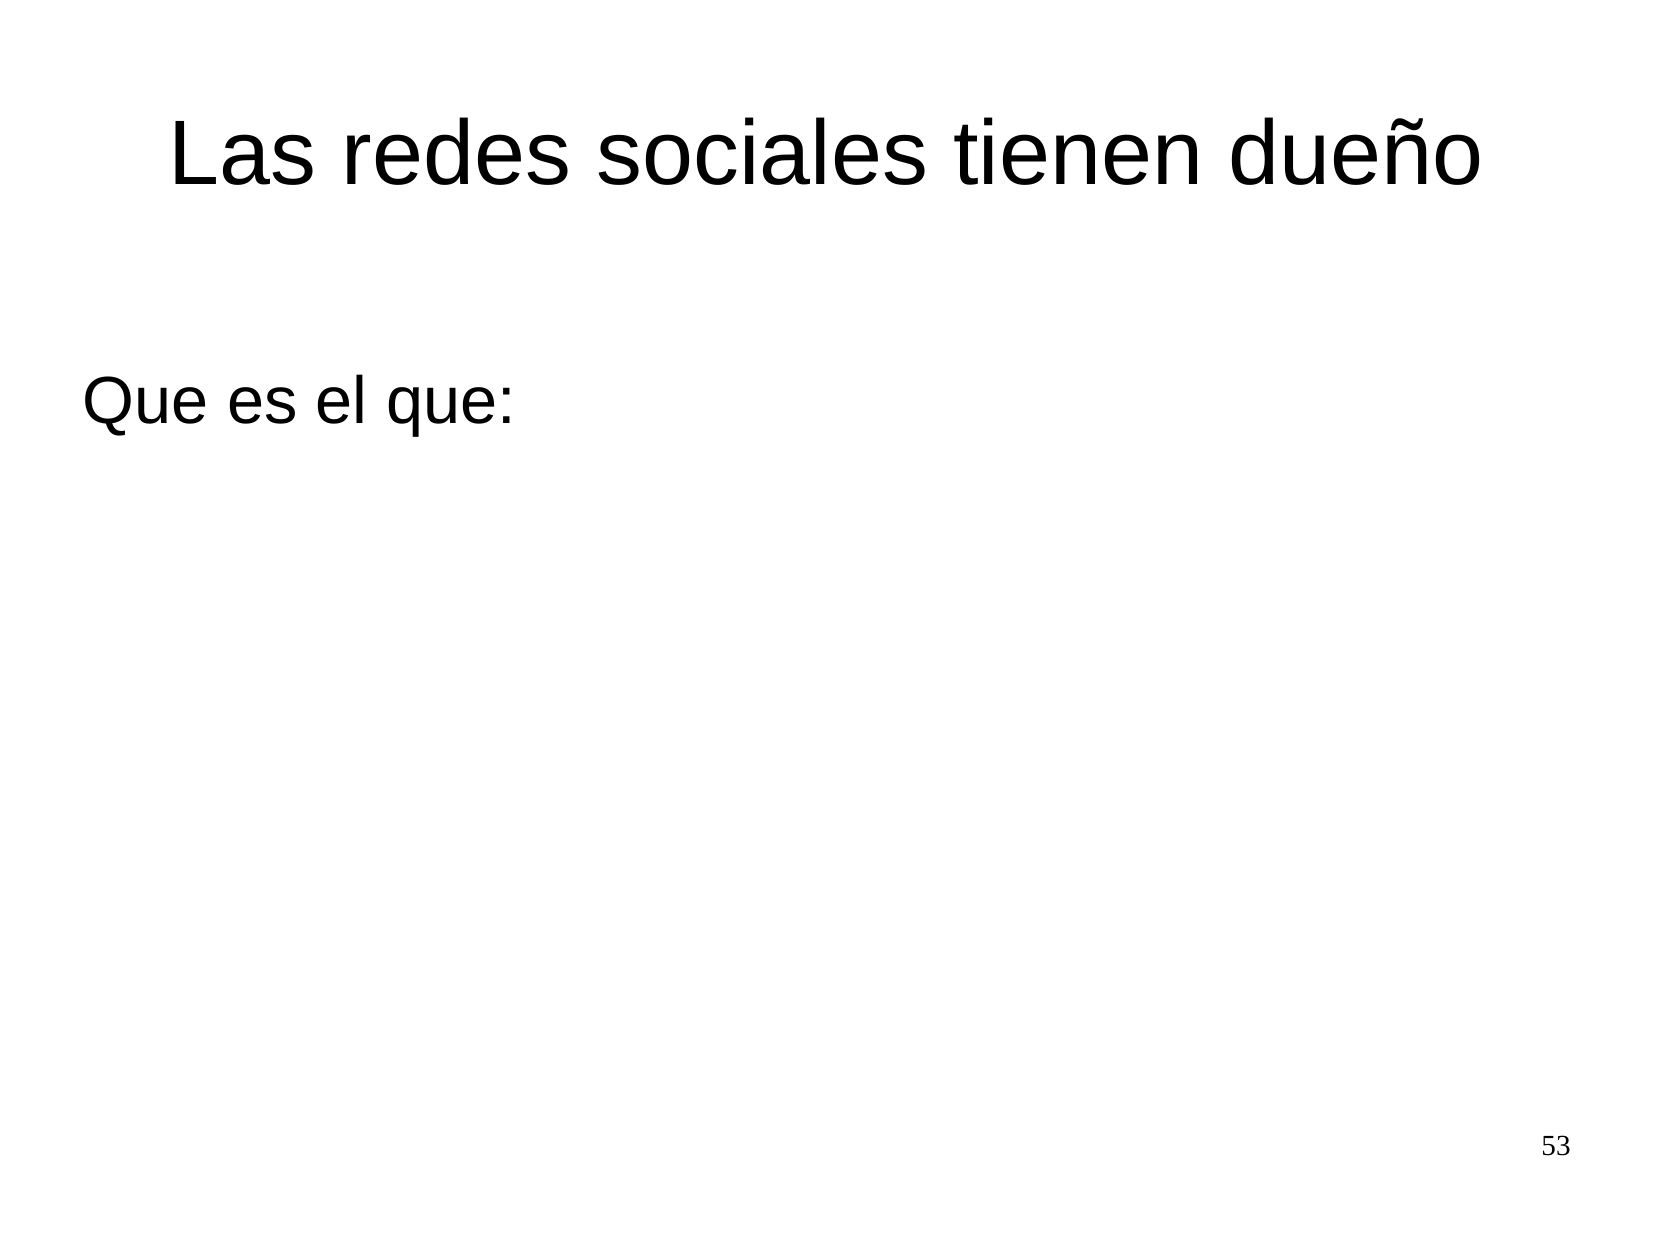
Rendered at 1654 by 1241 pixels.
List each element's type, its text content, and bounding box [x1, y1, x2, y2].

subtitle Que es el que: [82, 297, 1571, 1102]
title Las redes sociales tienen dueño [82, 56, 1571, 250]
